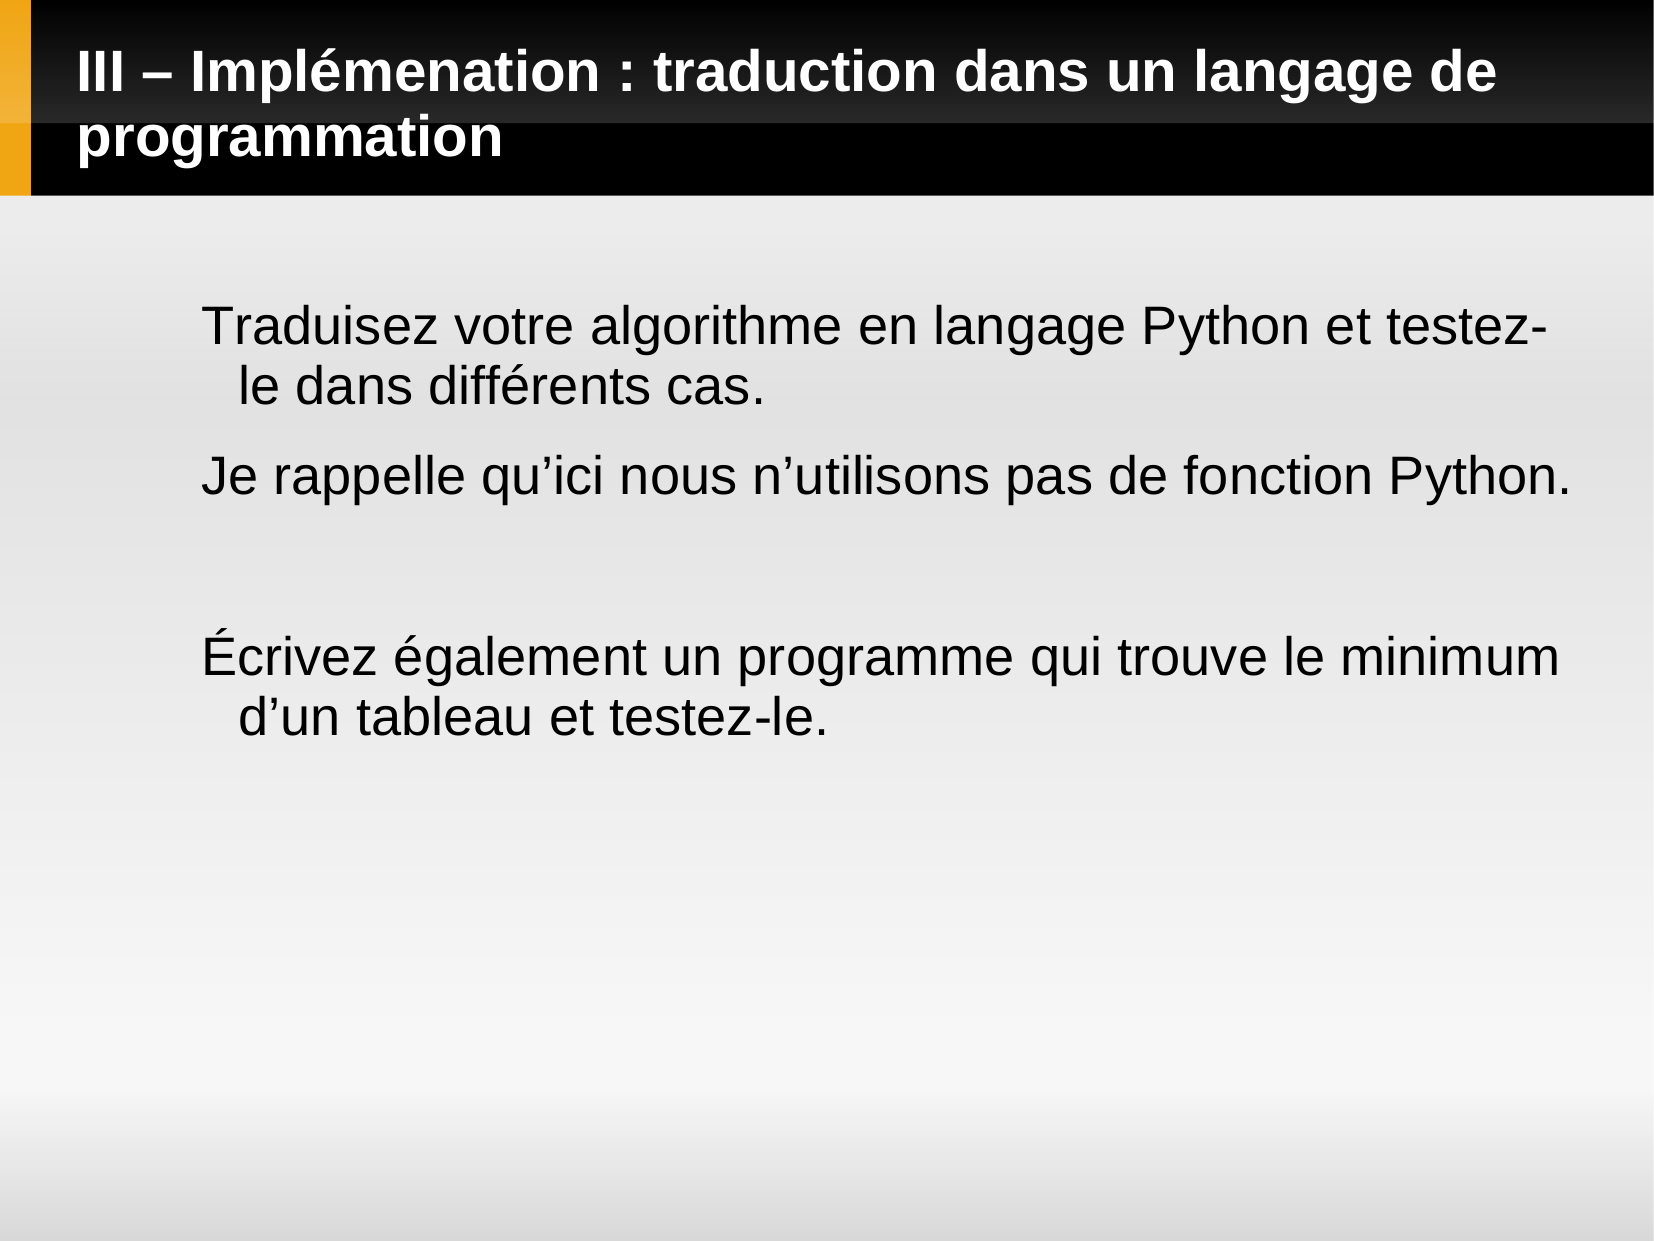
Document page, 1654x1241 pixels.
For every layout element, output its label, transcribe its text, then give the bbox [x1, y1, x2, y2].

list Traduisez votre algorithme en langage Python et testez-le dans différents cas. Je rappelle qu’ici nous n’utilisons pas de fonction Python. Écrivez également un programme qui trouve le minimum d’un tableau et testez-le. [88, 295, 1577, 1039]
picture [0, 0, 1654, 1241]
title III – Implémenation : traduction dans un langage de programmation [76, 0, 1565, 208]
